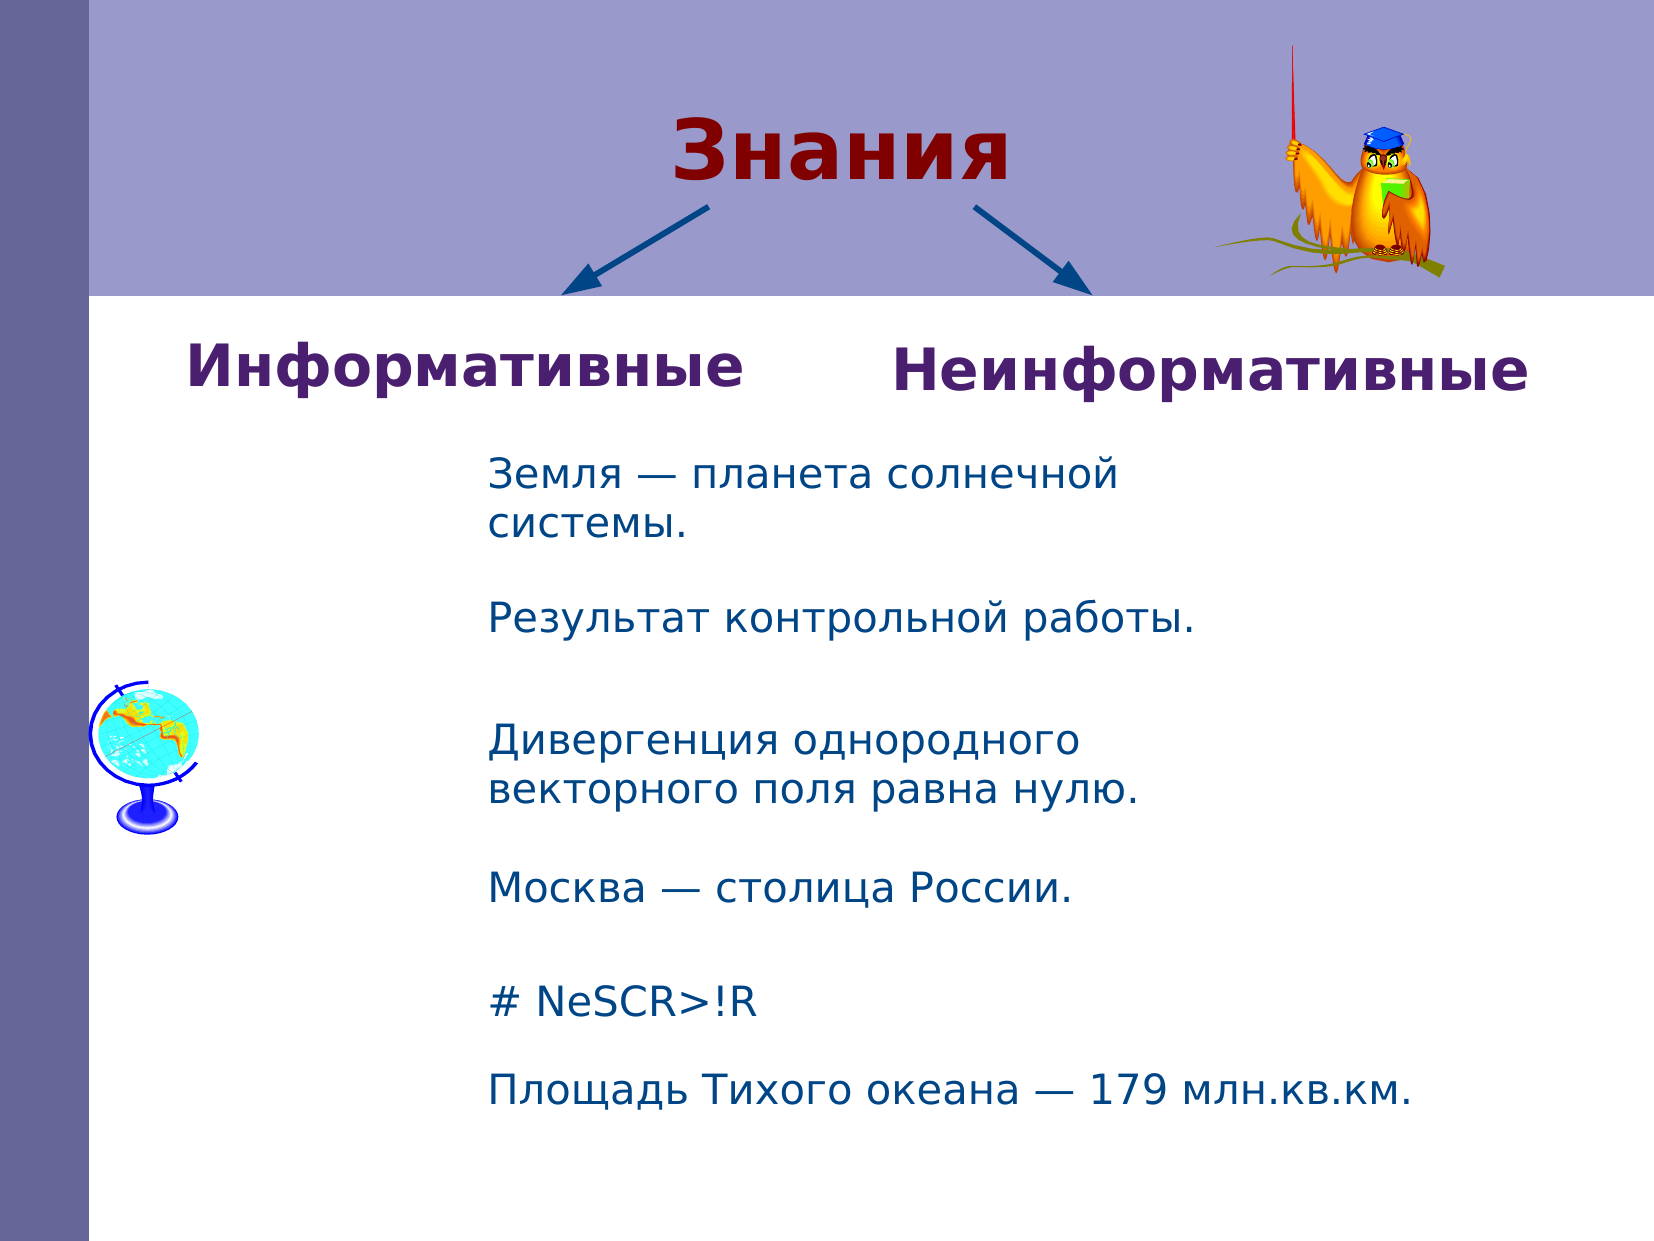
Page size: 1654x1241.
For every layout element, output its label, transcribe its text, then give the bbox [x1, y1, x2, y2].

text_box Знания [472, 94, 1211, 207]
text_box Площадь Тихого океана — 179 млн.кв.км. [472, 1058, 1536, 1123]
picture [1214, 45, 1447, 296]
text_box Земля — планета солнечной системы. [472, 442, 1211, 555]
text_box # NeSCR>!R [472, 970, 1004, 1034]
text_box Неинформативные [856, 329, 1565, 414]
text_box Дивергенция однородного векторного поля равна нулю. [472, 708, 1211, 821]
text_box Информативные [162, 324, 768, 414]
text_box Результат контрольной работы. [472, 586, 1241, 650]
picture [88, 679, 207, 835]
text_box Москва — столица России. [472, 856, 1211, 920]
